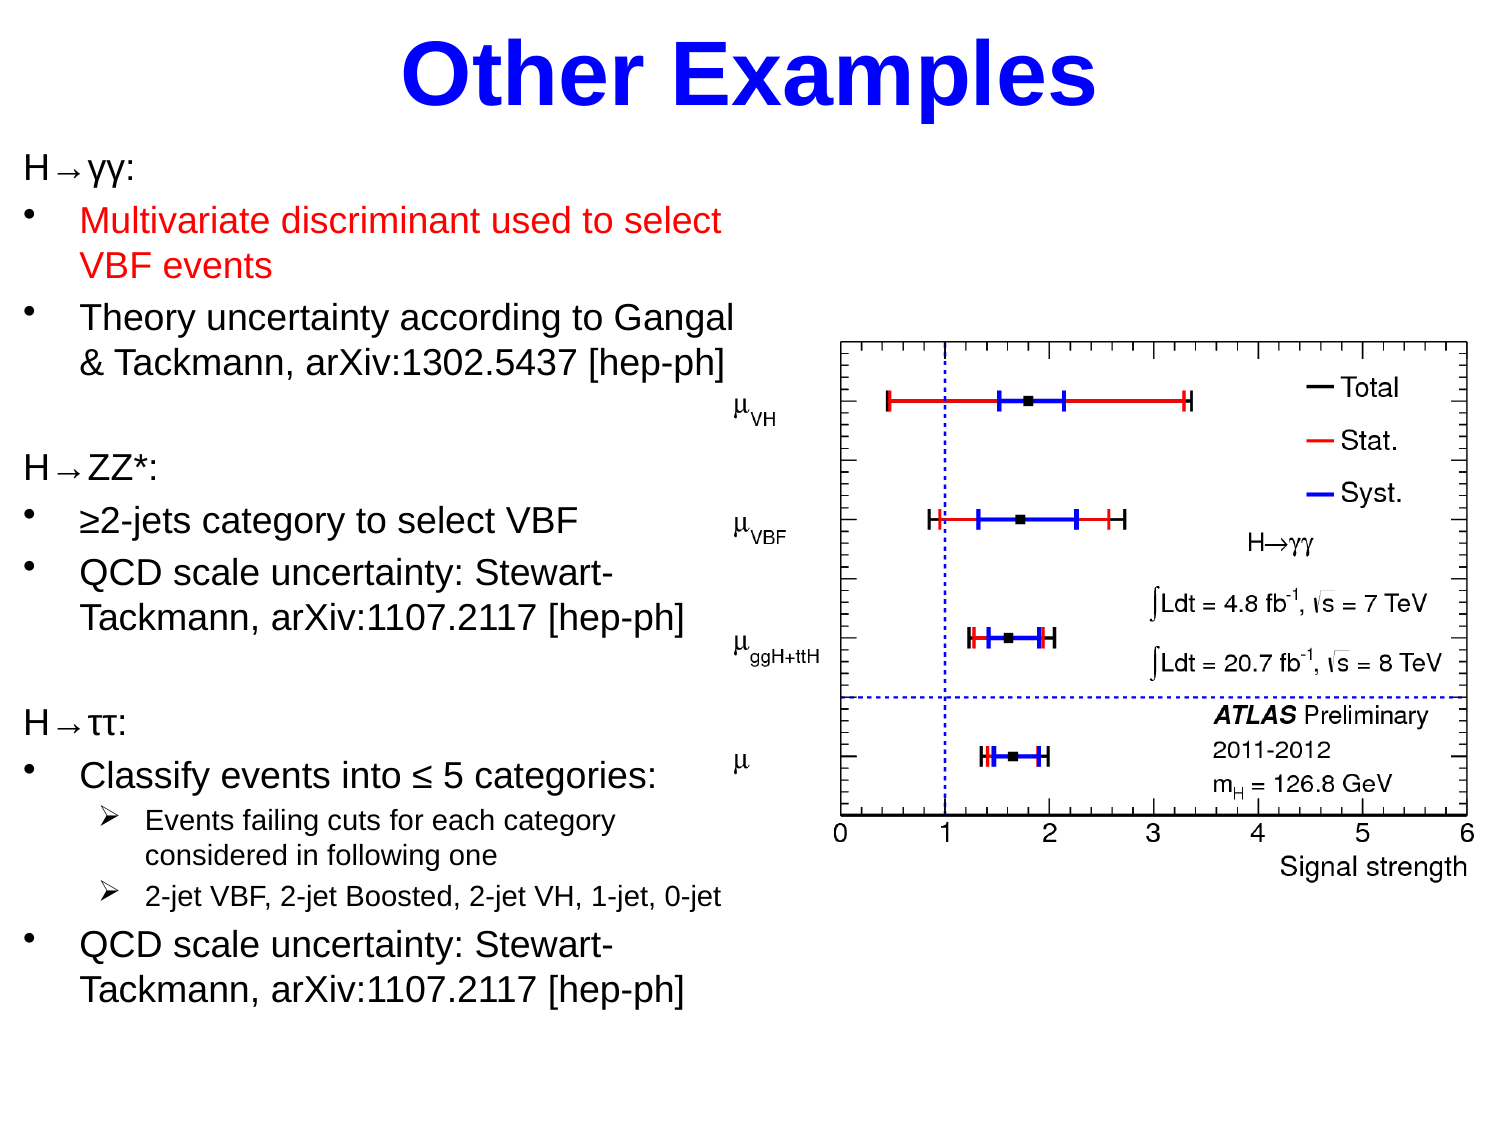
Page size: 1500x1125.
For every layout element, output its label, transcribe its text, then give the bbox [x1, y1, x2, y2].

picture [758, 312, 1500, 911]
title Other Examples [172, 0, 1328, 138]
list H→γγ: Multivariate discriminant used to select VBF events Theory uncertainty according to Gangal & Tackmann, arXiv:1302.5437 [hep-ph] H→ZZ*: ≥2-jets category to select VBF QCD scale uncertainty: Stewart-Tackmann, arXiv:1107.2117 [hep-ph] H→ττ: Classify events into ≤ 5 categories: Events failing cuts for each category considered in following one 2-jet VBF, 2-jet Boosted, 2-jet VH, 1-jet, 0-jet QCD scale uncertainty: Stewart-Tackmann, arXiv:1107.2117 [hep-ph] [8, 135, 758, 1062]
